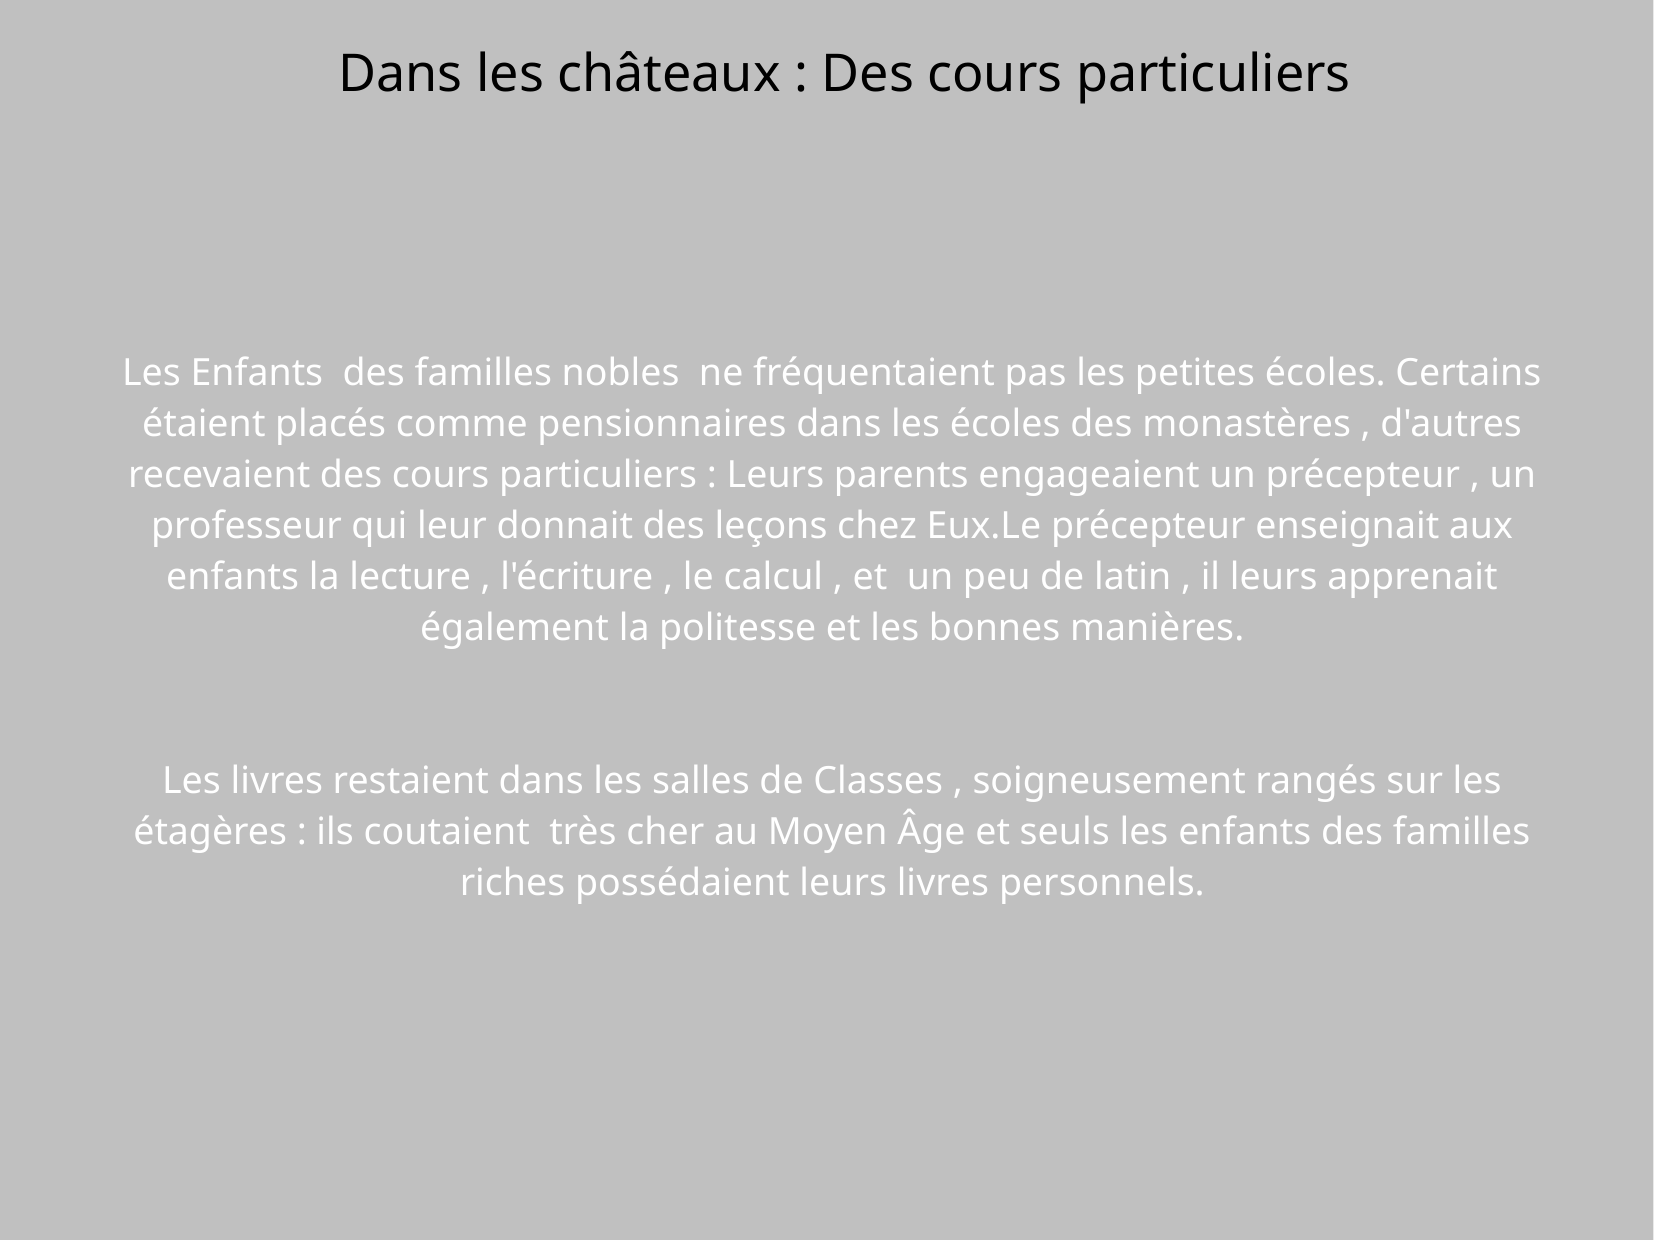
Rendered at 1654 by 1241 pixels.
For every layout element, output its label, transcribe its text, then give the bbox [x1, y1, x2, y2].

subtitle Les Enfants des familles nobles ne fréquentaient pas les petites écoles. Certains étaient placés comme pensionnaires dans les écoles des monastères , d'autres recevaient des cours particuliers : Leurs parents engageaient un précepteur , un professeur qui leur donnait des leçons chez Eux.Le précepteur enseignait aux enfants la lecture , l'écriture , le calcul , et un peu de latin , il leurs apprenait également la politesse et les bonnes manières. Les livres restaient dans les salles de Classes , soigneusement rangés sur les étagères : ils coutaient très cher au Moyen Âge et seuls les enfants des familles riches possédaient leurs livres personnels. [88, 147, 1577, 1207]
text_box Dans les châteaux : Des cours particuliers [177, 24, 1513, 119]
